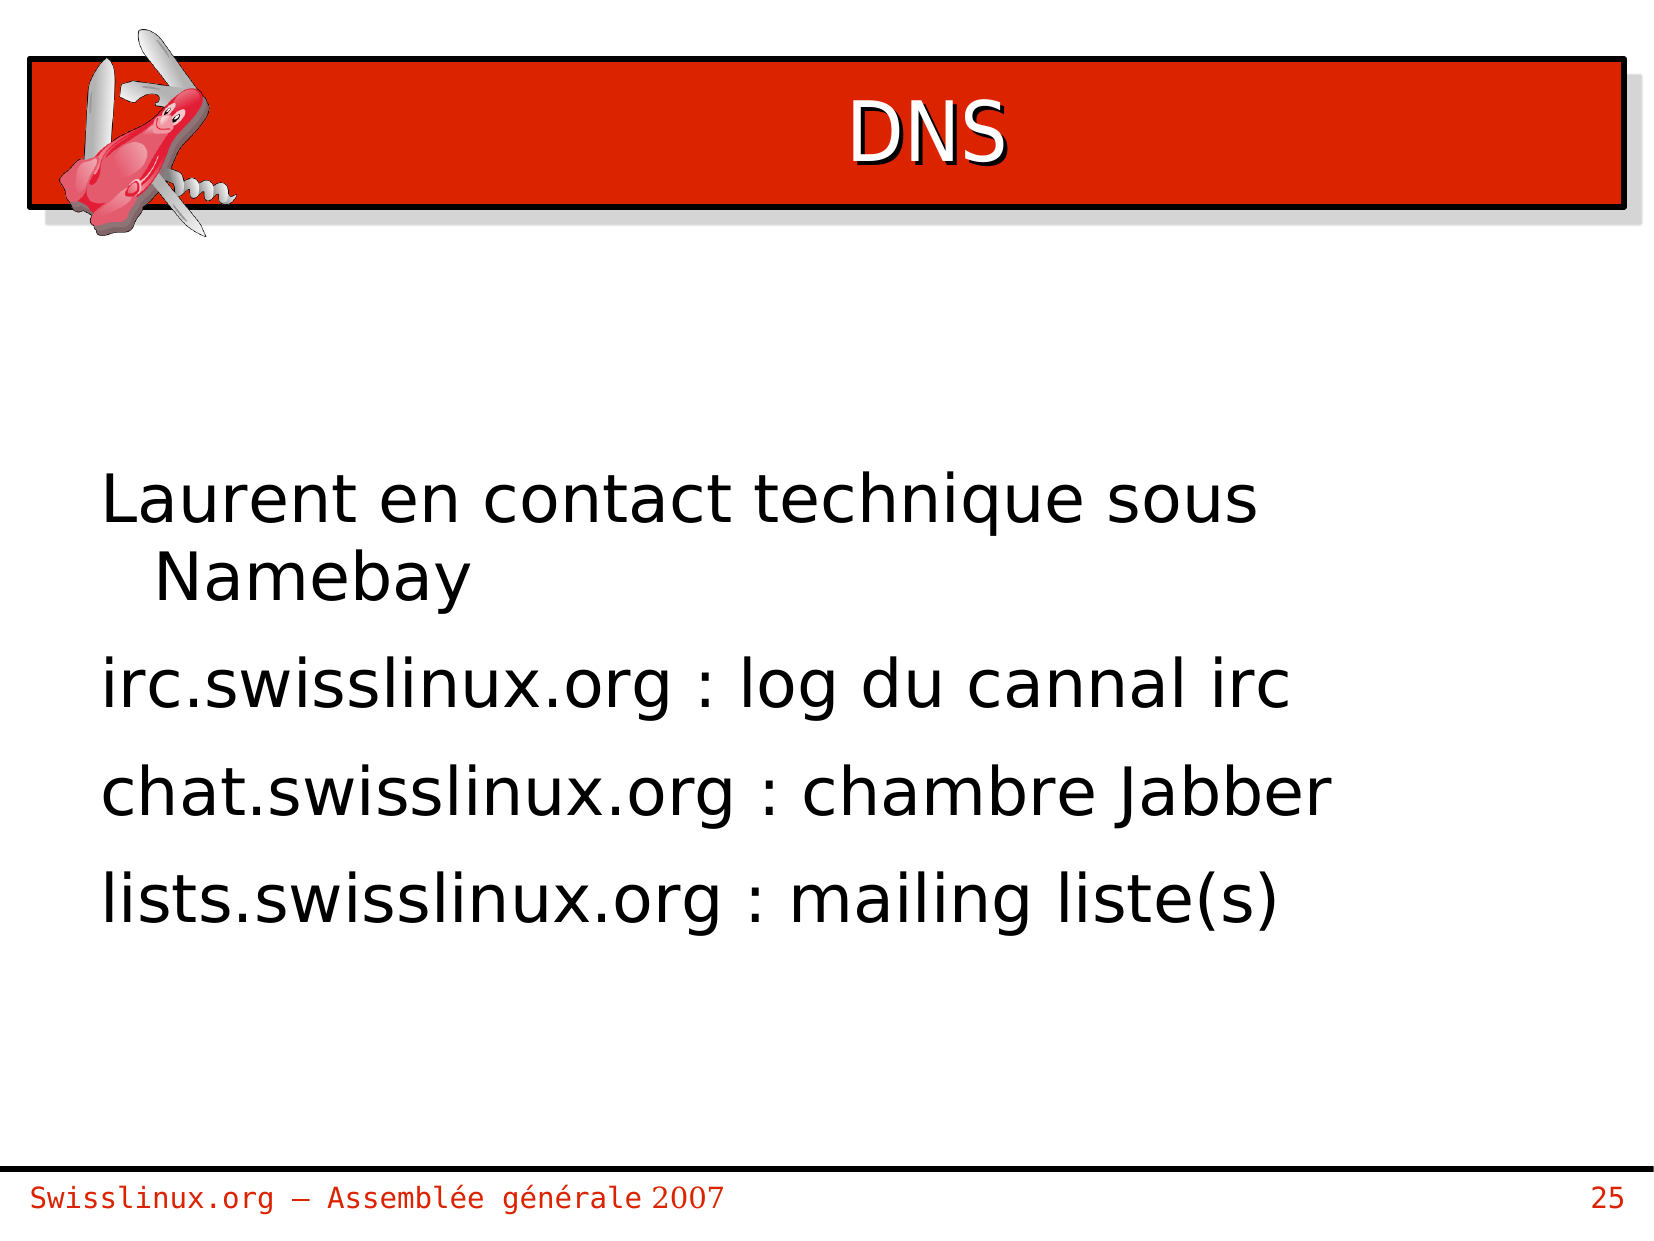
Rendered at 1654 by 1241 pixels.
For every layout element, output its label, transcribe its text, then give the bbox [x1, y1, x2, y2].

list Laurent en contact technique sous Namebay irc.swisslinux.org : log du cannal irc chat.swisslinux.org : chambre Jabber lists.swisslinux.org : mailing liste(s) [82, 290, 1571, 1109]
picture [59, 29, 237, 237]
title DNS [259, 84, 1595, 182]
